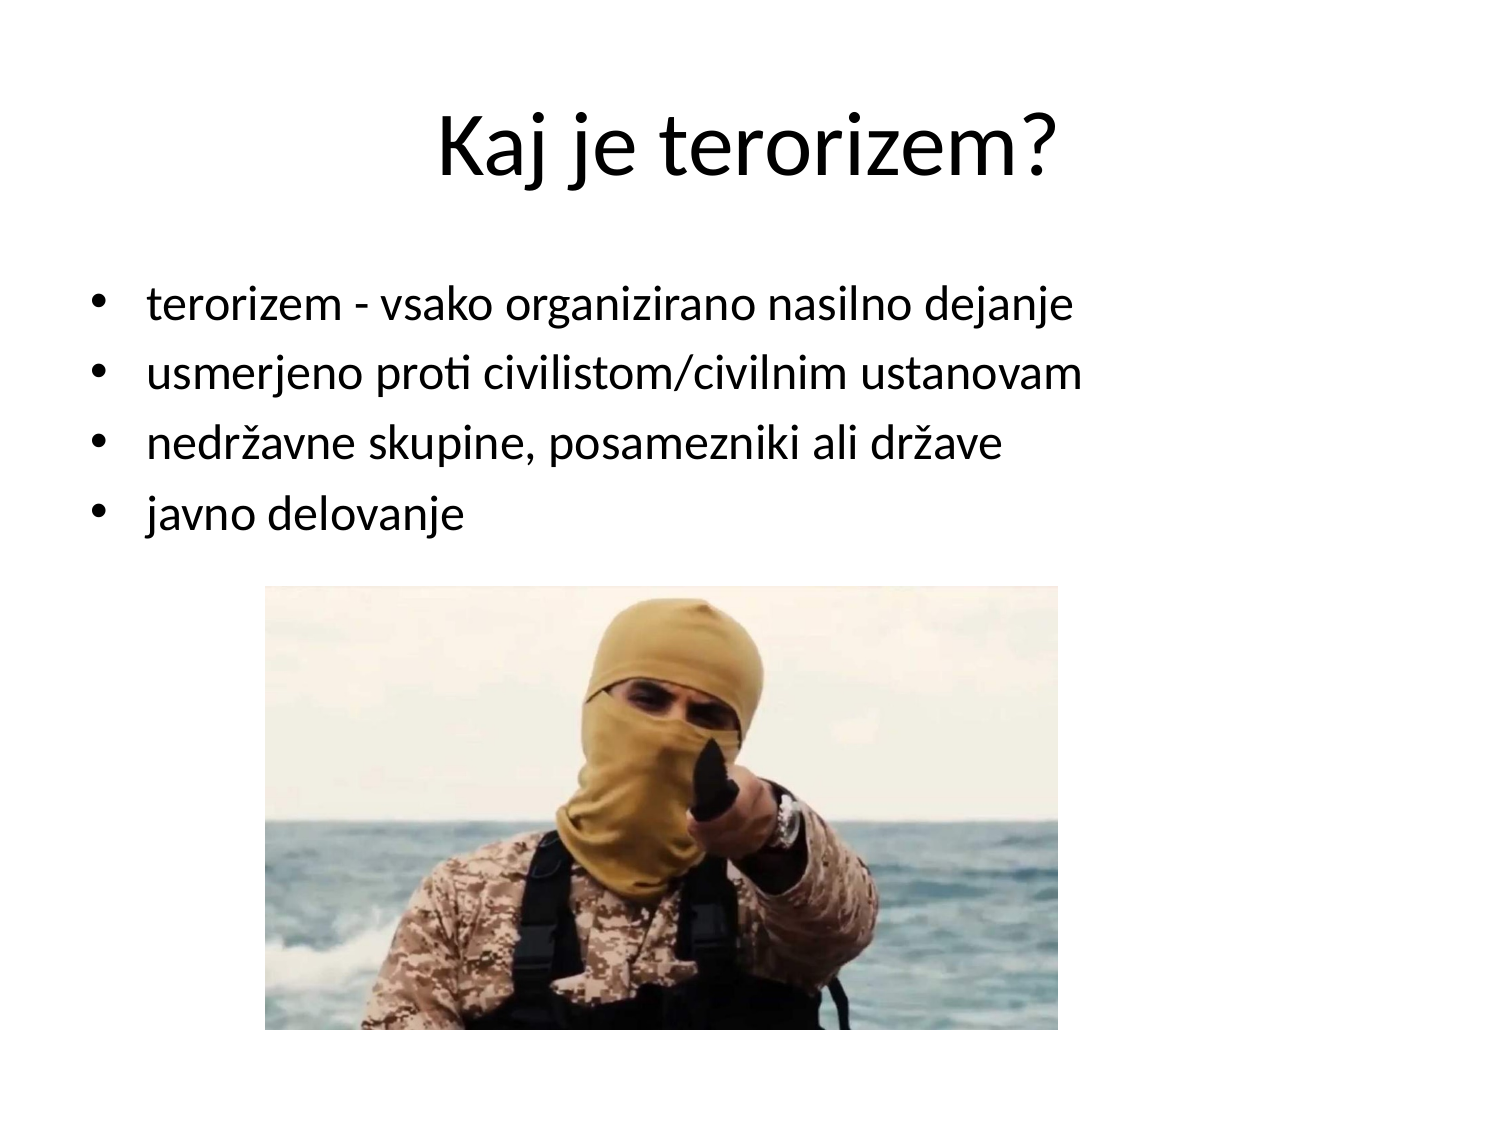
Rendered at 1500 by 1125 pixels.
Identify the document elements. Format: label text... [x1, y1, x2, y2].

list terorizem - vsako organizirano nasilno dejanje usmerjeno proti civilistom/civilnim ustanovam nedržavne skupine, posamezniki ali države javno delovanje [75, 262, 1425, 1005]
title Kaj je terorizem? [75, 45, 1425, 233]
picture [265, 586, 1058, 1030]
